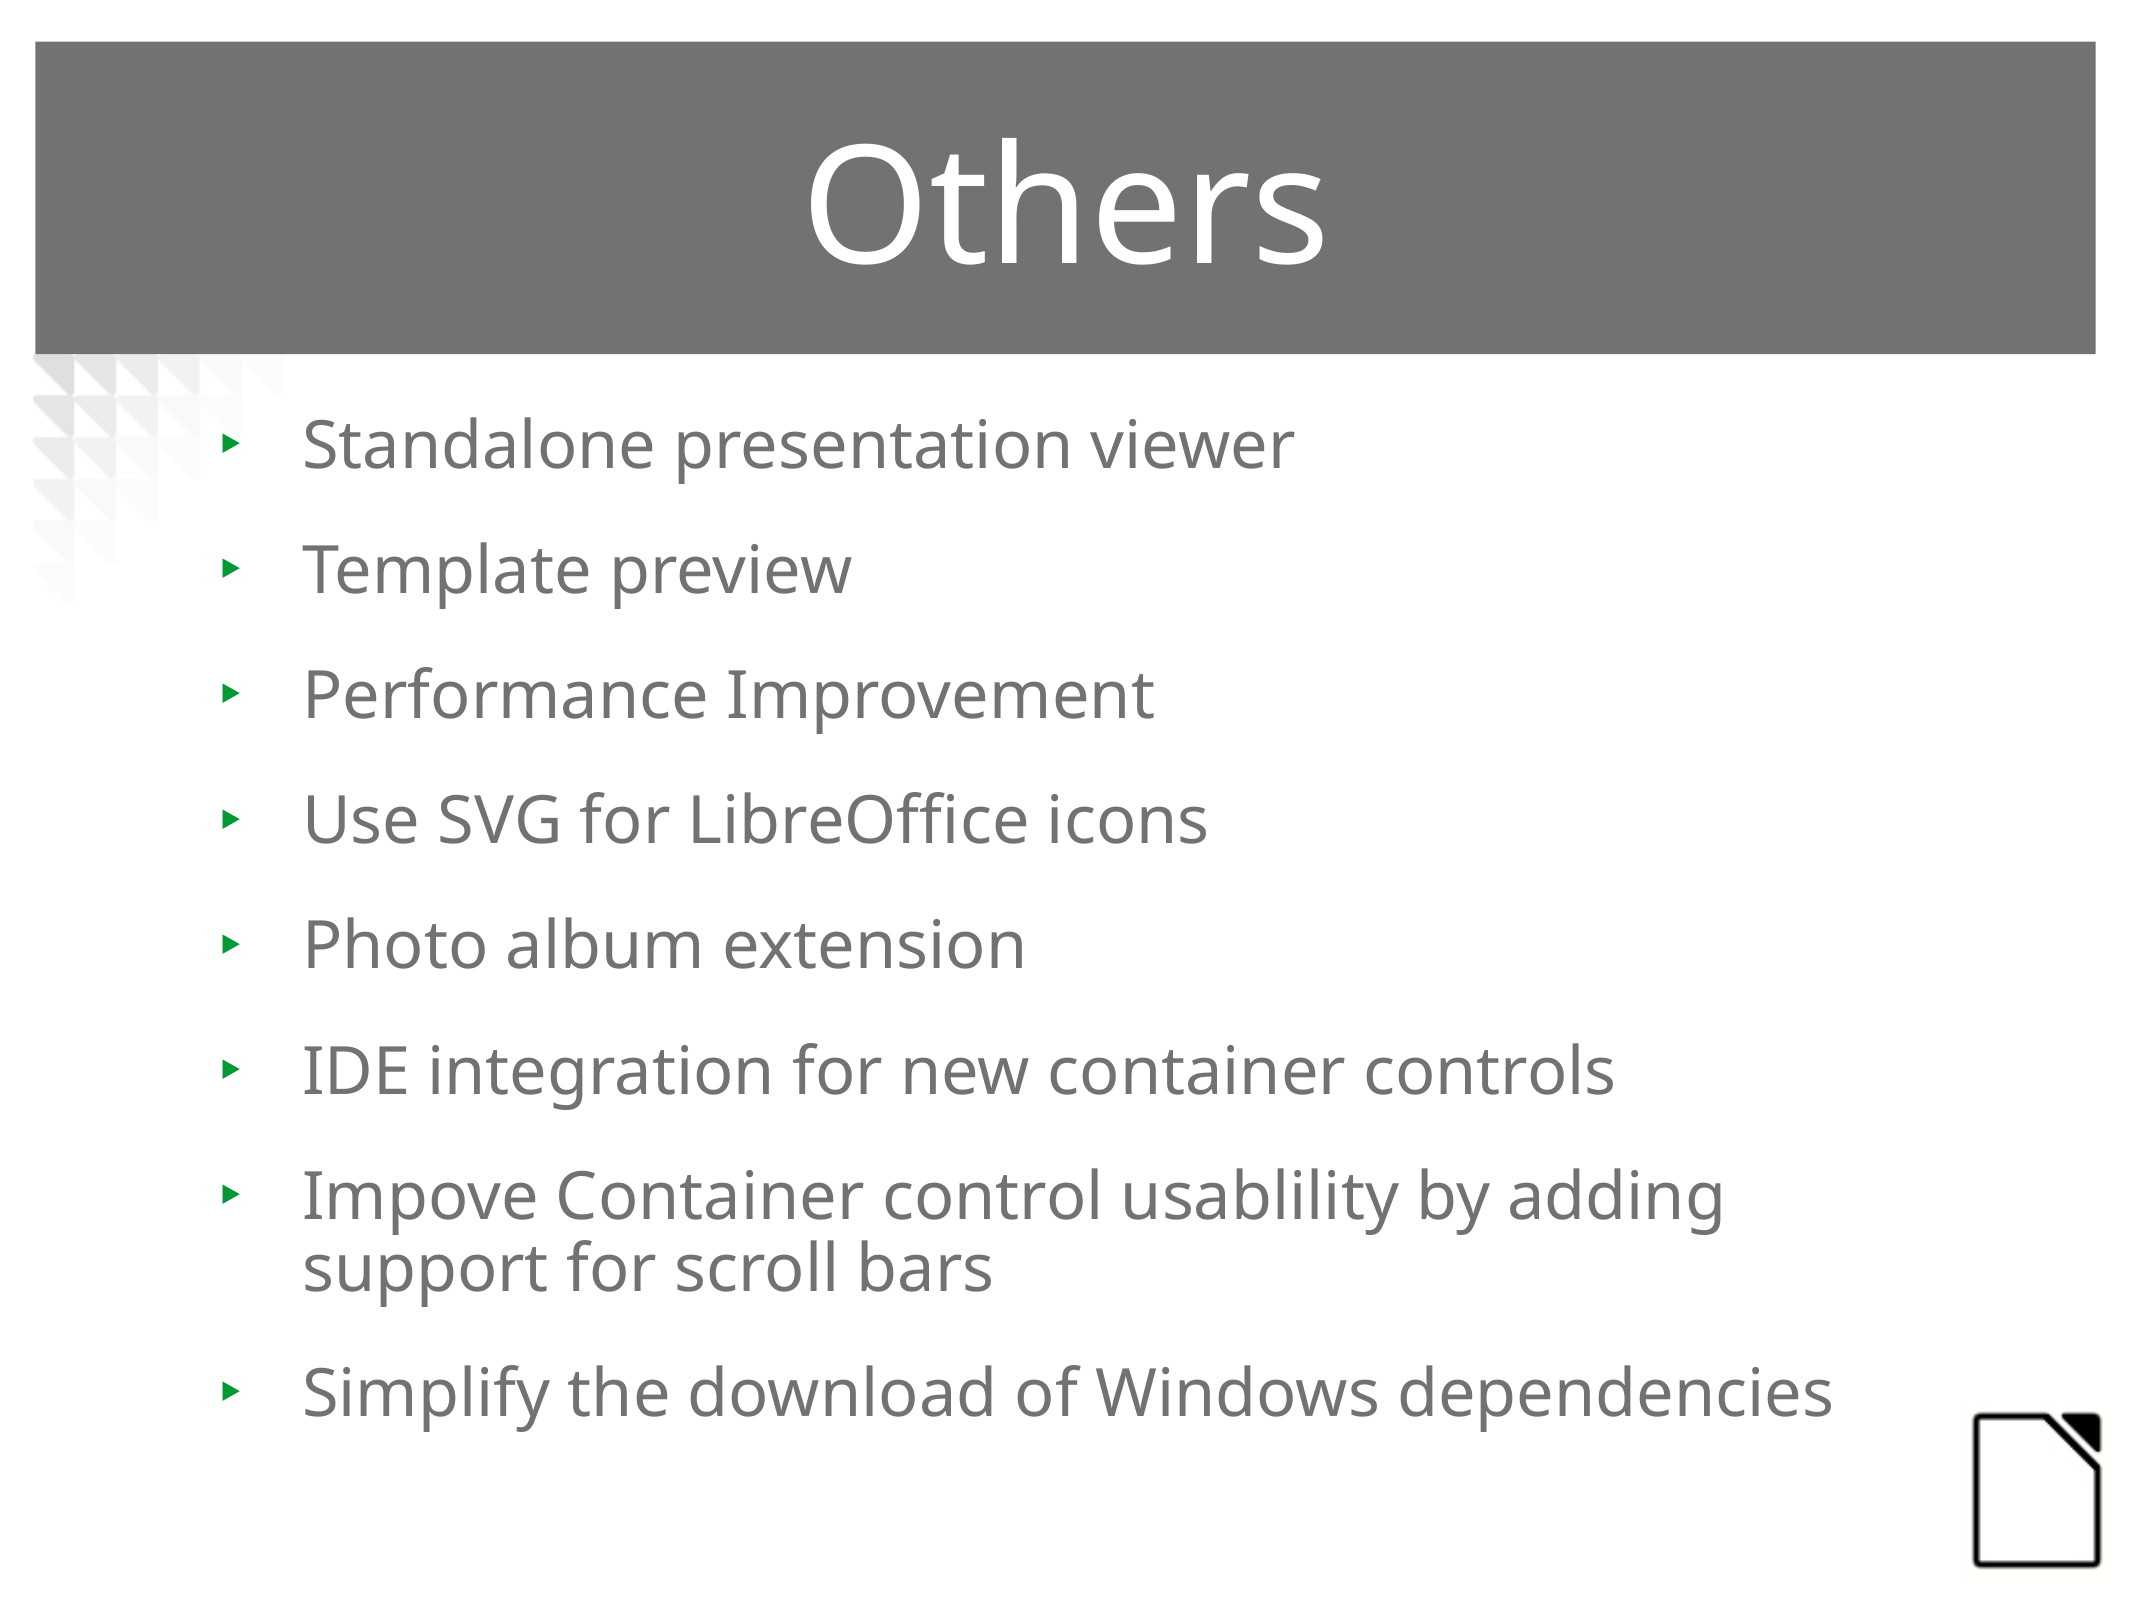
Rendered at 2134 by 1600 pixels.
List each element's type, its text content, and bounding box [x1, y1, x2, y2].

list Standalone presentation viewer Template preview Performance Improvement Use SVG for LibreOffice icons Photo album extension IDE integration for new container controls Impove Container control usablility by adding support for scroll bars Simplify the download of Windows dependencies [208, 375, 1925, 1467]
picture [33, 354, 284, 605]
picture [1962, 1402, 2113, 1580]
title Others [35, 41, 2096, 355]
